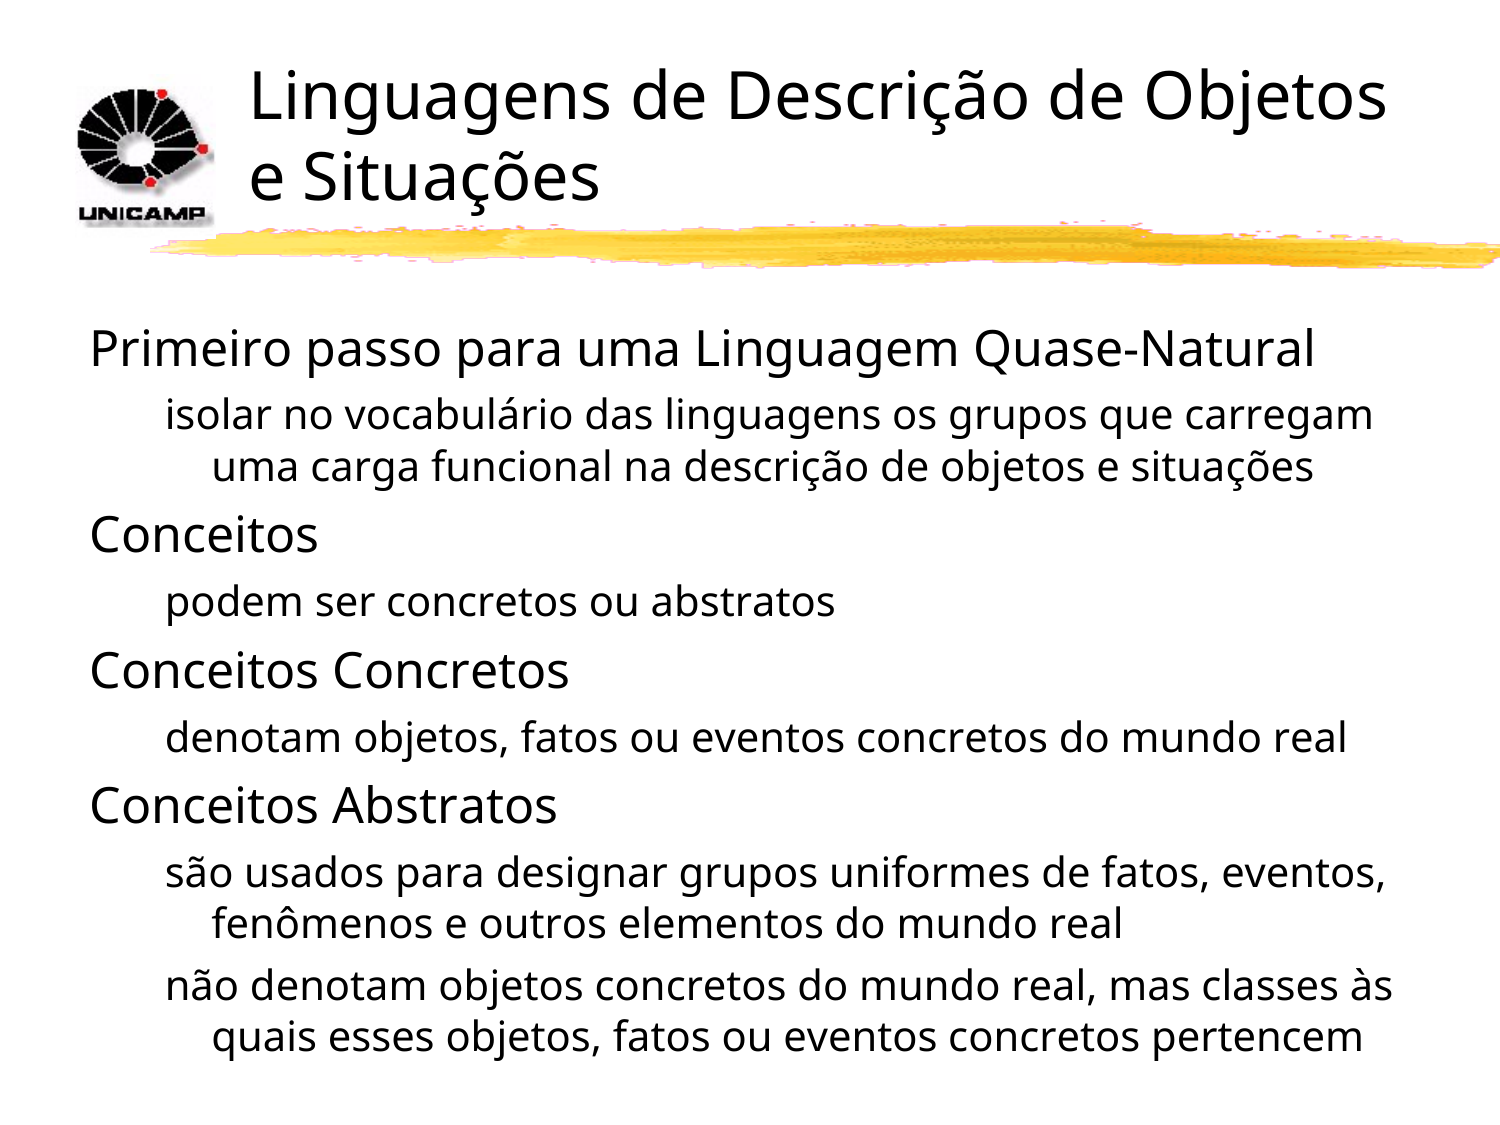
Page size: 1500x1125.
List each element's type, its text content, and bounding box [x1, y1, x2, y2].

title Linguagens de Descrição de Objetos e Situações [233, 37, 1434, 225]
list Primeiro passo para uma Linguagem Quase-Natural isolar no vocabulário das linguagens os grupos que carregam uma carga funcional na descrição de objetos e situações Conceitos podem ser concretos ou abstratos Conceitos Concretos denotam objetos, fatos ou eventos concretos do mundo real Conceitos Abstratos são usados para designar grupos uniformes de fatos, eventos, fenômenos e outros elementos do mundo real não denotam objetos concretos do mundo real, mas classes às quais esses objetos, fatos ou eventos concretos pertencem [74, 309, 1417, 1057]
picture [75, 74, 1500, 279]
